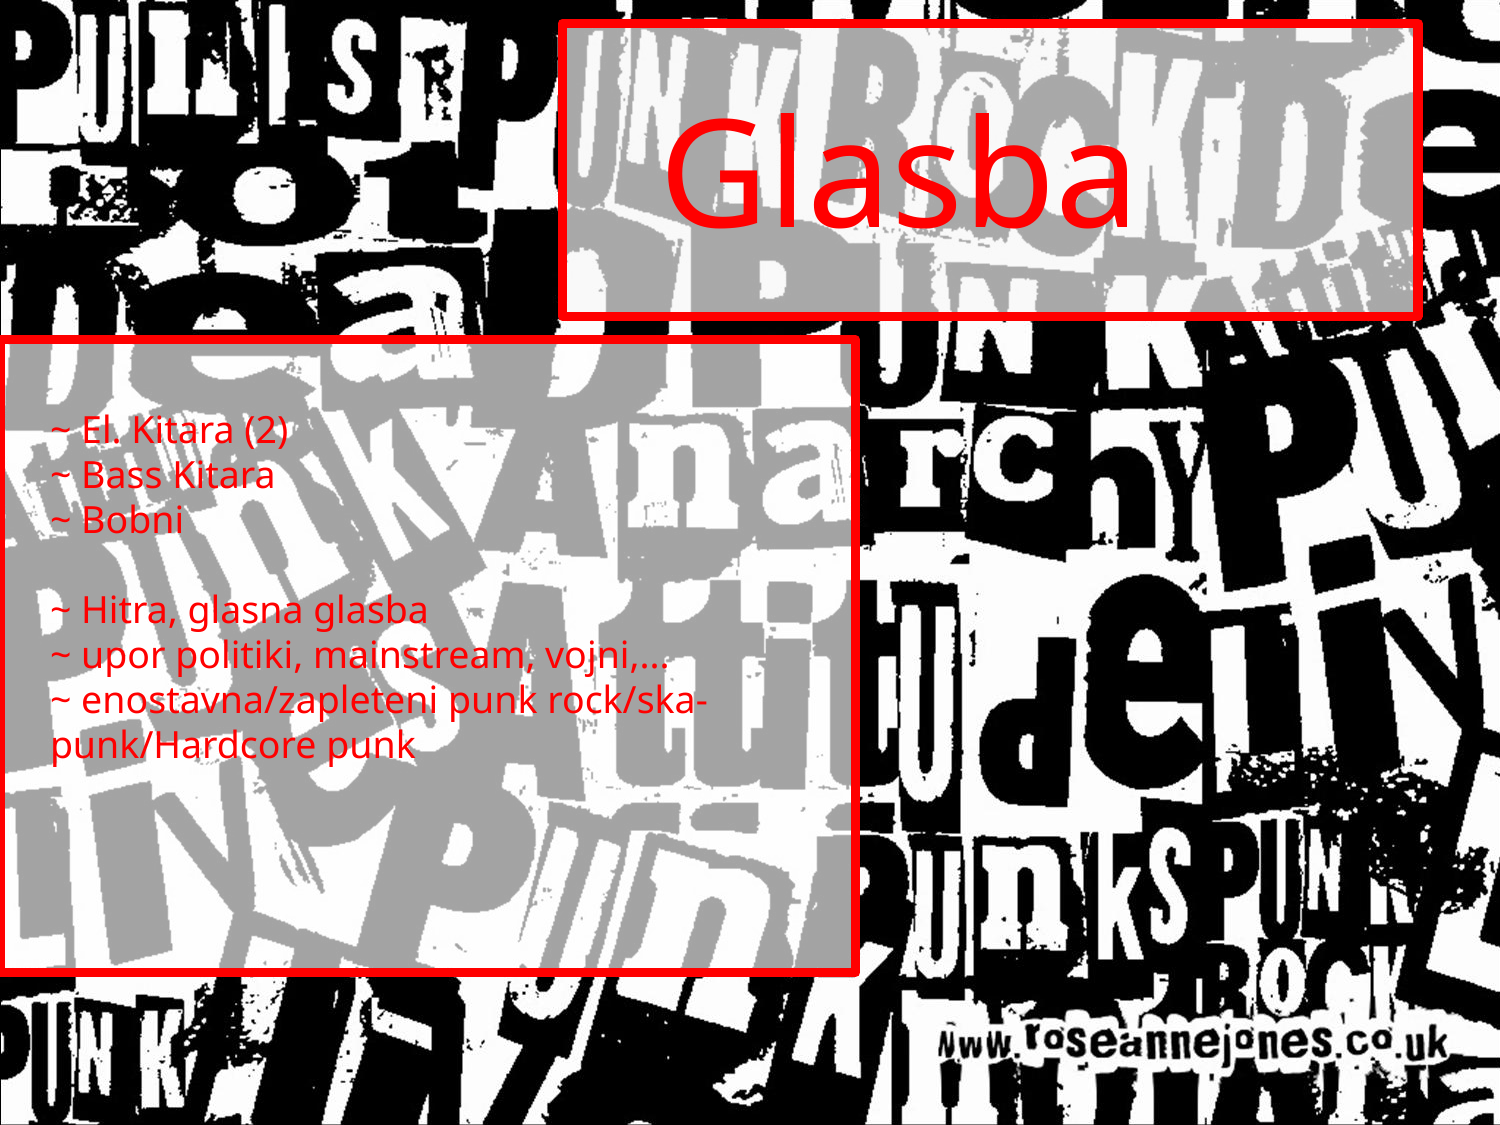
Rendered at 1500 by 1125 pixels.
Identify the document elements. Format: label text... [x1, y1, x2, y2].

text_box Glasba [492, 70, 1453, 266]
text_box [0, 339, 856, 973]
picture [0, 0, 1500, 1125]
text_box ~ El. Kitara (2) ~ Bass Kitara ~ Bobni ~ Hitra, glasna glasba ~ upor politiki, mainstream, vojni,... ~ enostavna/zapleteni punk rock/ska-punk/Hardcore punk [35, 398, 821, 864]
text_box [562, 266, 1418, 317]
text_box [562, 23, 1418, 70]
